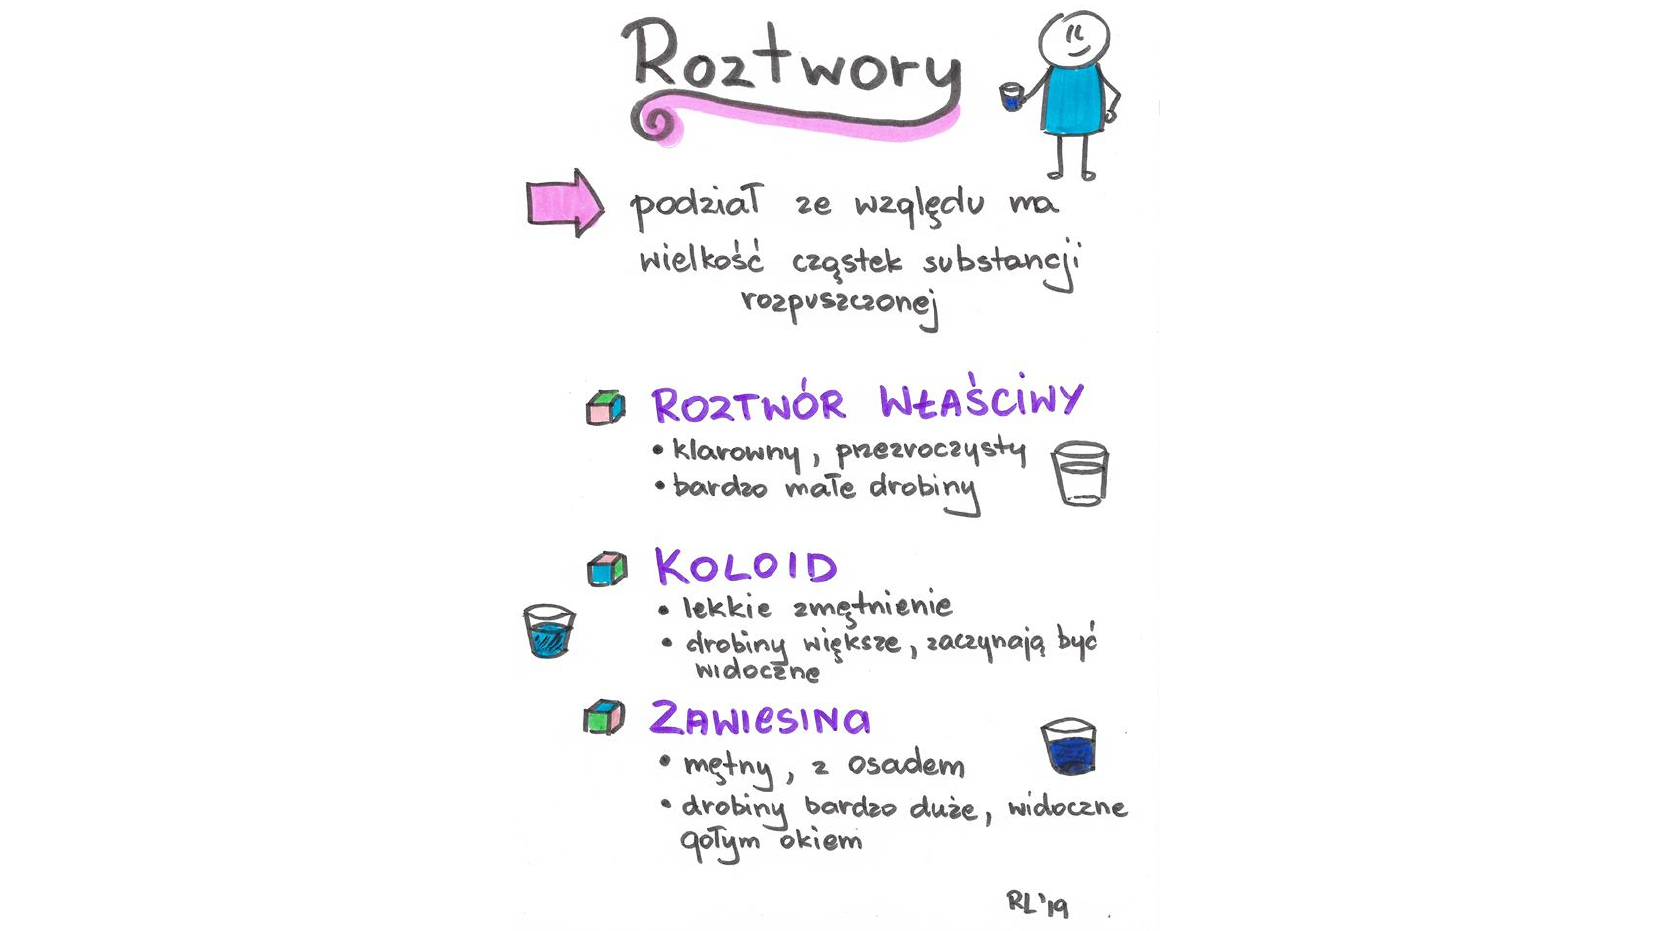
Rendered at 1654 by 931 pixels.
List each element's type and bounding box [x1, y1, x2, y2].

picture [515, 4, 1160, 931]
